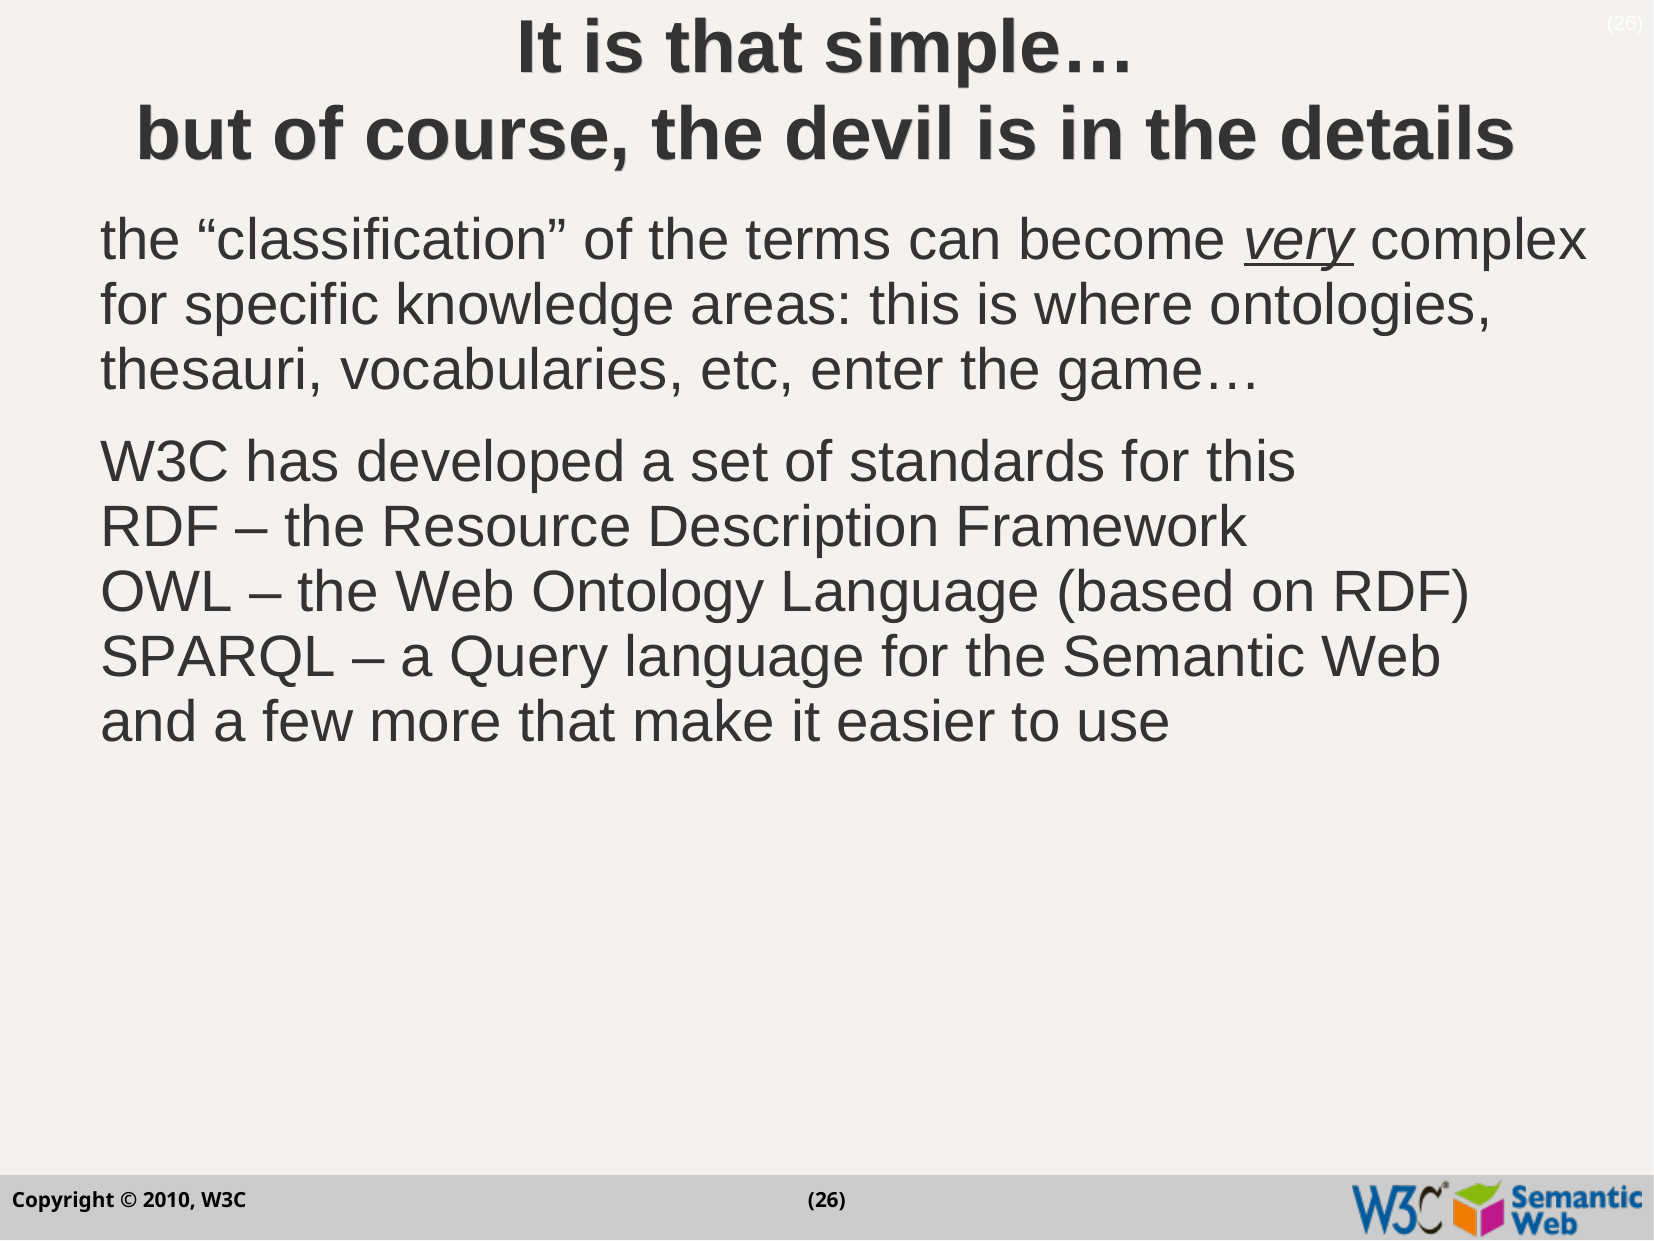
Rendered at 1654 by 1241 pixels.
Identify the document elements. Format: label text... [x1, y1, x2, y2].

list the “classification” of the terms can become very complex for specific knowledge areas: this is where ontologies, thesauri, vocabularies, etc, enter the game… W3C has developed a set of standards for this RDF – the Resource Description Framework OWL – the Web Ontology Language (based on RDF) SPARQL – a Query language for the Semantic Web and a few more that make it easier to use [29, 206, 1624, 1134]
title It is that simple… but of course, the devil is in the details [0, 0, 1654, 178]
picture [1352, 1178, 1642, 1237]
